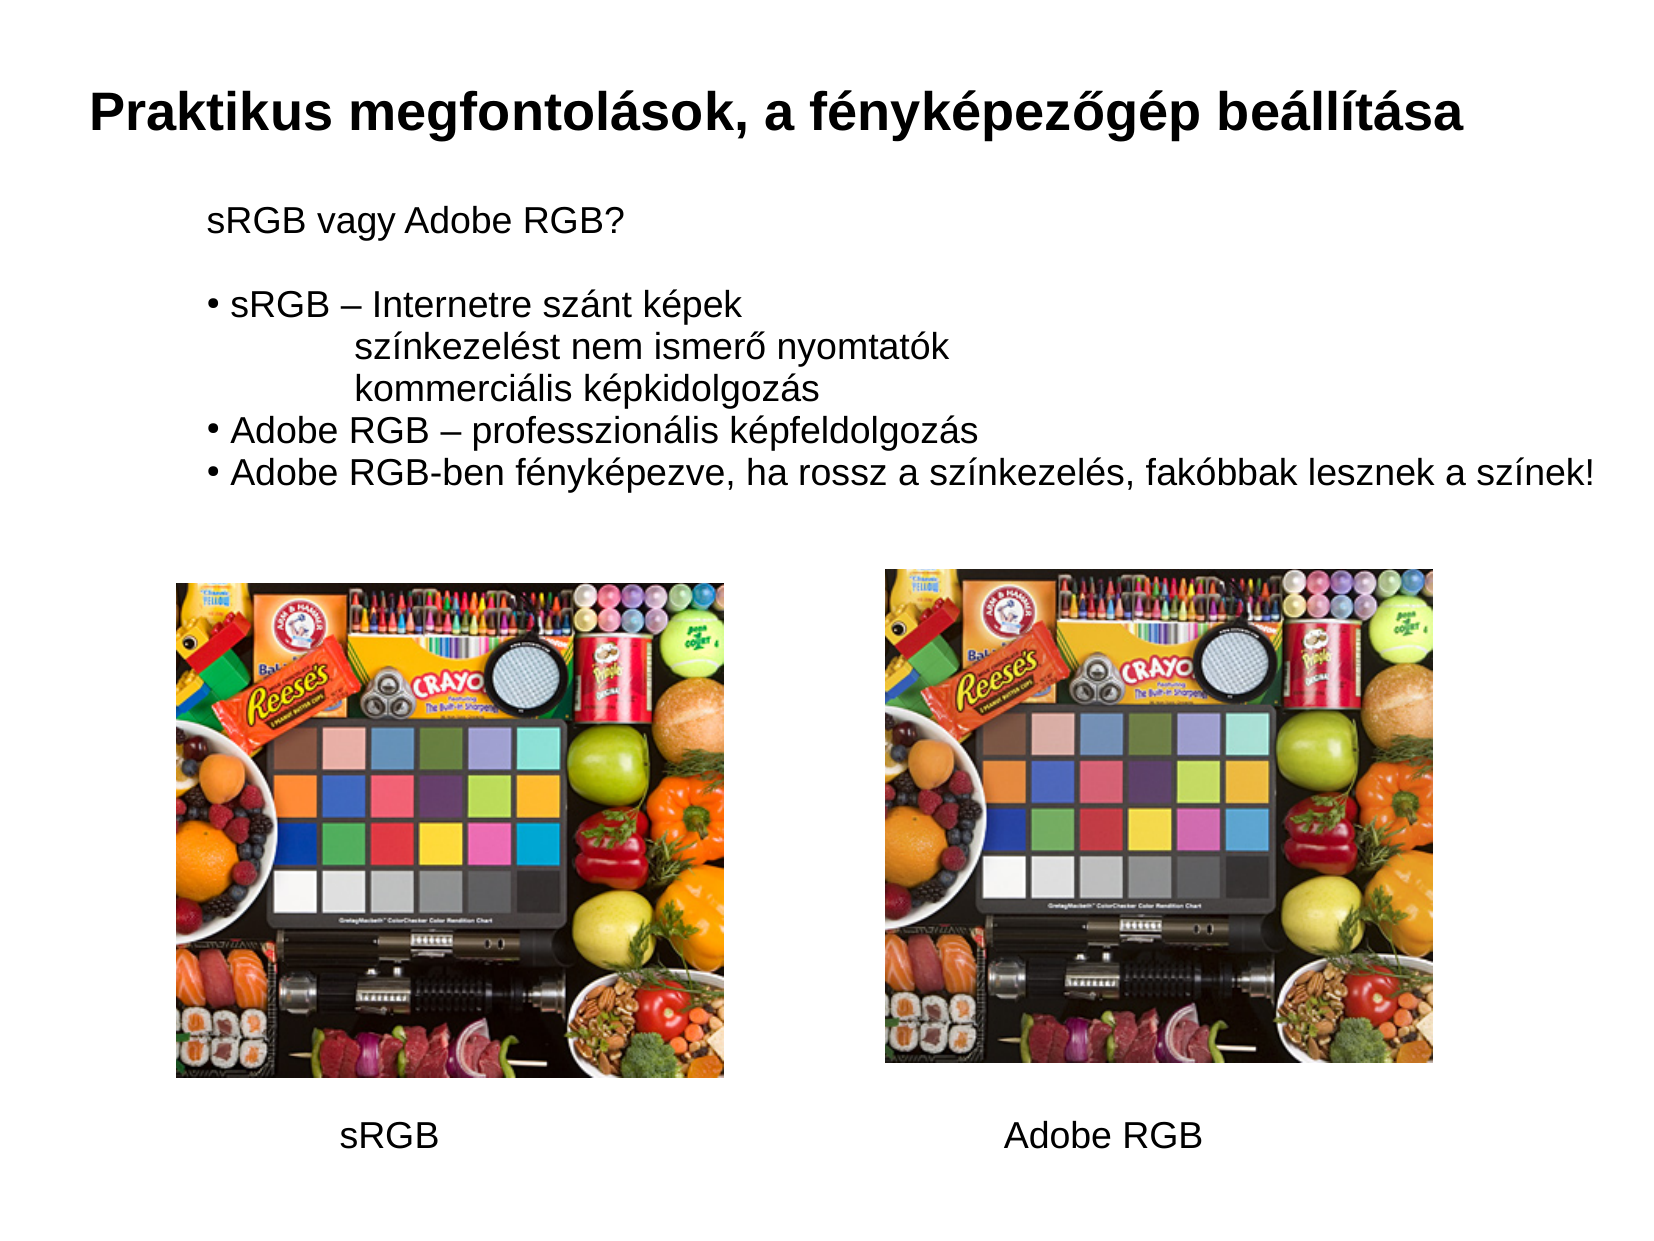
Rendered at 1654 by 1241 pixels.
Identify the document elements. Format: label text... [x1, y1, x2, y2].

picture [885, 569, 1433, 1063]
text_box sRGB [324, 1107, 455, 1194]
picture [176, 583, 724, 1078]
text_box Praktikus megfontolások, a fényképezőgép beállítása [74, 73, 1481, 151]
text_box Adobe RGB [989, 1107, 1219, 1209]
text_box sRGB vagy Adobe RGB? sRGB – Internetre szánt képek színkezelést nem ismerő nyomtatók kommerciális képkidolgozás Adobe RGB – professzionális képfeldolgozás Adobe RGB-ben fényképezve, ha rossz a színkezelés, fakóbbak lesznek a színek! [191, 191, 1608, 502]
